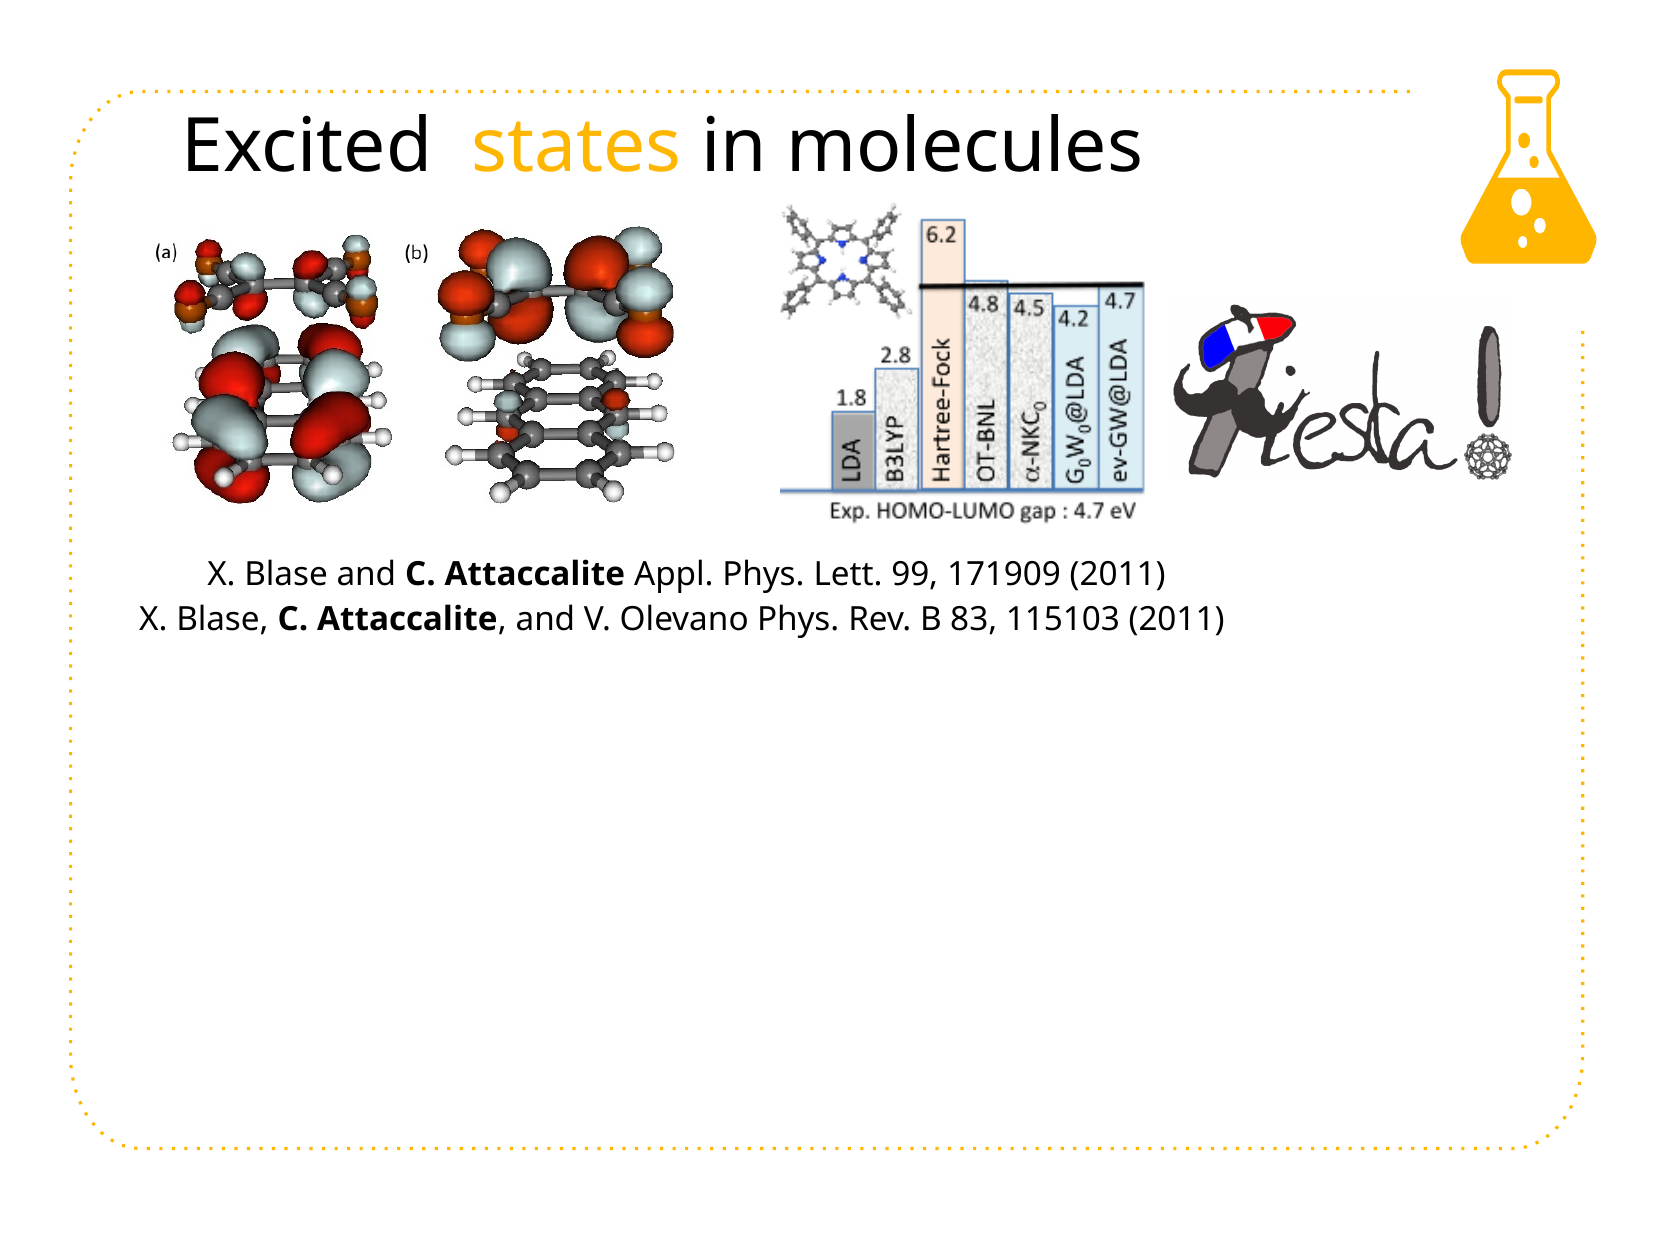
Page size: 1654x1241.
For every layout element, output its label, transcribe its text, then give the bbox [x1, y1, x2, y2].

picture [780, 189, 1161, 535]
picture [1170, 299, 1516, 482]
text_box [1460, 69, 1597, 264]
title Excited states in molecules [166, 81, 1409, 184]
picture [152, 213, 681, 511]
text_box X. Blase and C. Attaccalite Appl. Phys. Lett. 99, 171909 (2011) X. Blase, C. Attaccalite, and V. Olevano Phys. Rev. B 83, 115103 (2011) [90, 542, 1276, 684]
